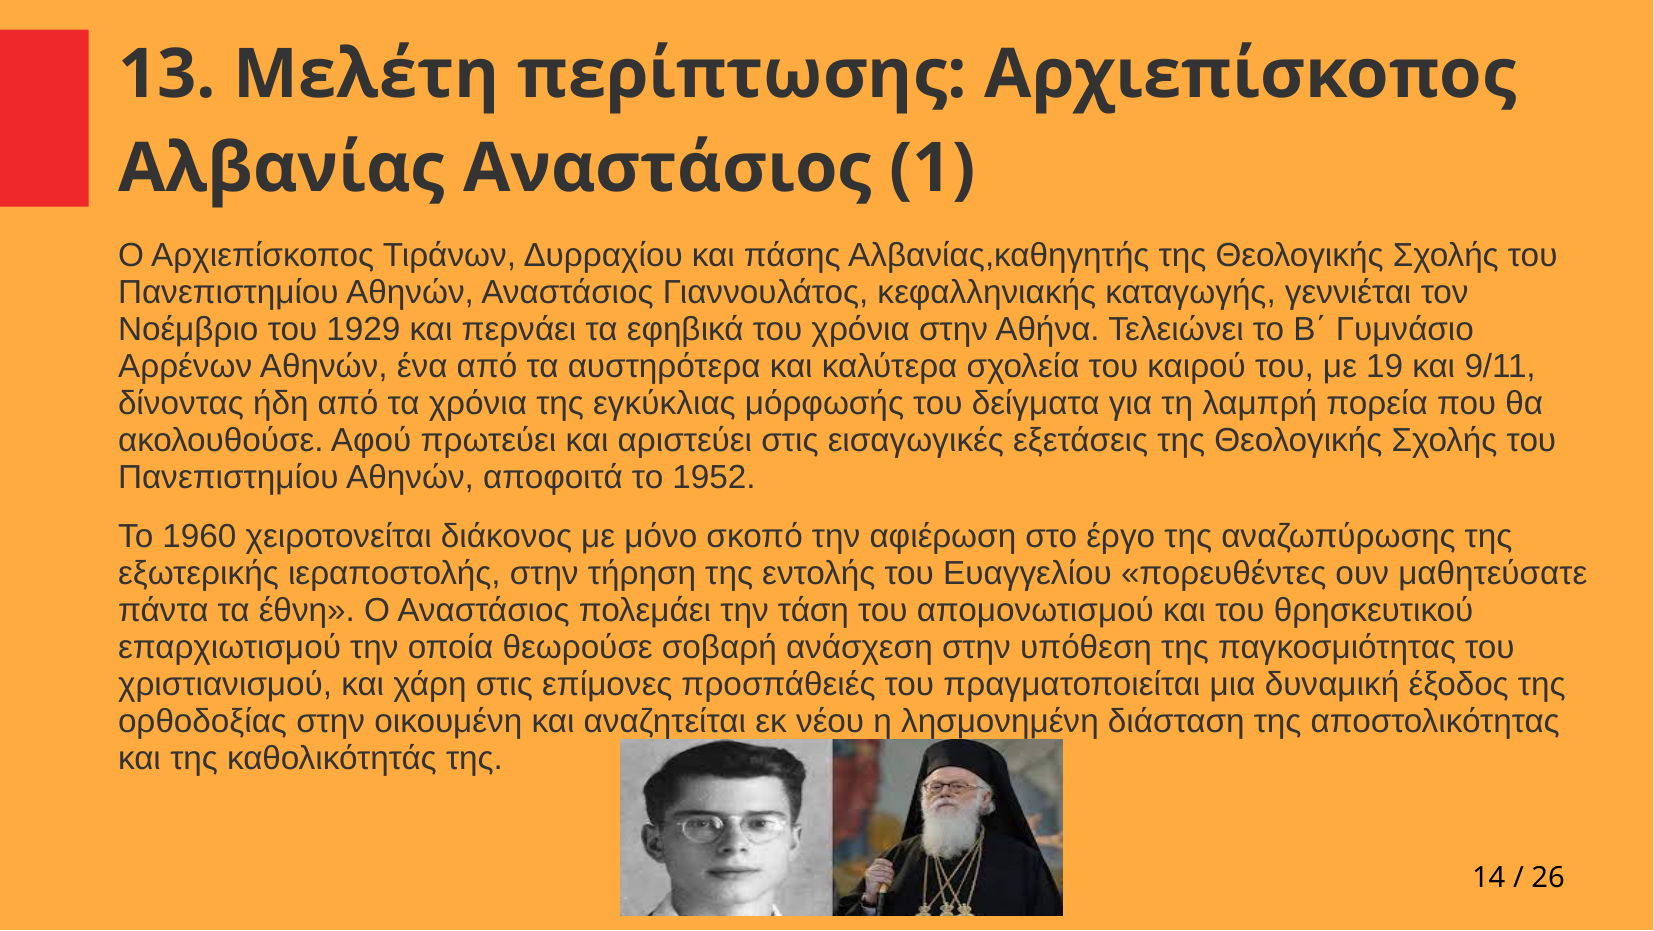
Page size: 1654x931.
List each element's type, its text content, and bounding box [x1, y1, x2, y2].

list Ο Αρχιεπίσκοπος Τιράνων, Δυρραχίου και πάσης Αλβανίας,καθηγητής της Θεολογικής Σχολής του Πανεπιστημίου Αθηνών, Αναστάσιος Γιαννουλάτος, κεφαλληνιακής καταγωγής, γεννιέται τον Νοέμβριο του 1929 και περνάει τα εφηβικά του χρόνια στην Αθήνα. Τελειώνει το Β΄ Γυμνάσιο Αρρένων Αθηνών, ένα από τα αυστηρότερα και καλύτερα σχολεία του καιρού του, με 19 και 9/11, δίνοντας ήδη από τα χρόνια της εγκύκλιας μόρφωσής του δείγματα για τη λαμπρή πορεία που θα ακολουθούσε. Αφού πρωτεύει και αριστεύει στις εισαγωγικές εξετάσεις της Θεολογικής Σχολής του Πανεπιστημίου Αθηνών, αποφοιτά το 1952. Το 1960 χειροτονείται διάκονος με μόνο σκοπό την αφιέρωση στο έργο της αναζωπύρωσης της εξωτερικής ιεραποστολής, στην τήρηση της εντολής του Ευαγγελίου «πορευθέντες ουν μαθητεύσατε πάντα τα έθνη». Ο Αναστάσιος πολεμάει την τάση του απομονωτισμού και του θρησκευτικού επαρχιωτισμού την οποία θεωρούσε σοβαρή ανάσχεση στην υπόθεση της παγκοσμιότητας του χριστιανισμού, και χάρη στις επίμονες προσπάθειές του πραγματοποιείται μια δυναμική έξοδος της ορθοδοξίας στην οικουμένη και αναζητείται εκ νέου η λησμονημένη διάσταση της αποστολικότητας και της καθολικότητάς της. [118, 236, 1595, 931]
title 13. Μελέτη περίπτωσης: Αρχιεπίσκοπος Αλβανίας Αναστάσιος (1) [118, 21, 1595, 216]
picture [620, 739, 1063, 916]
